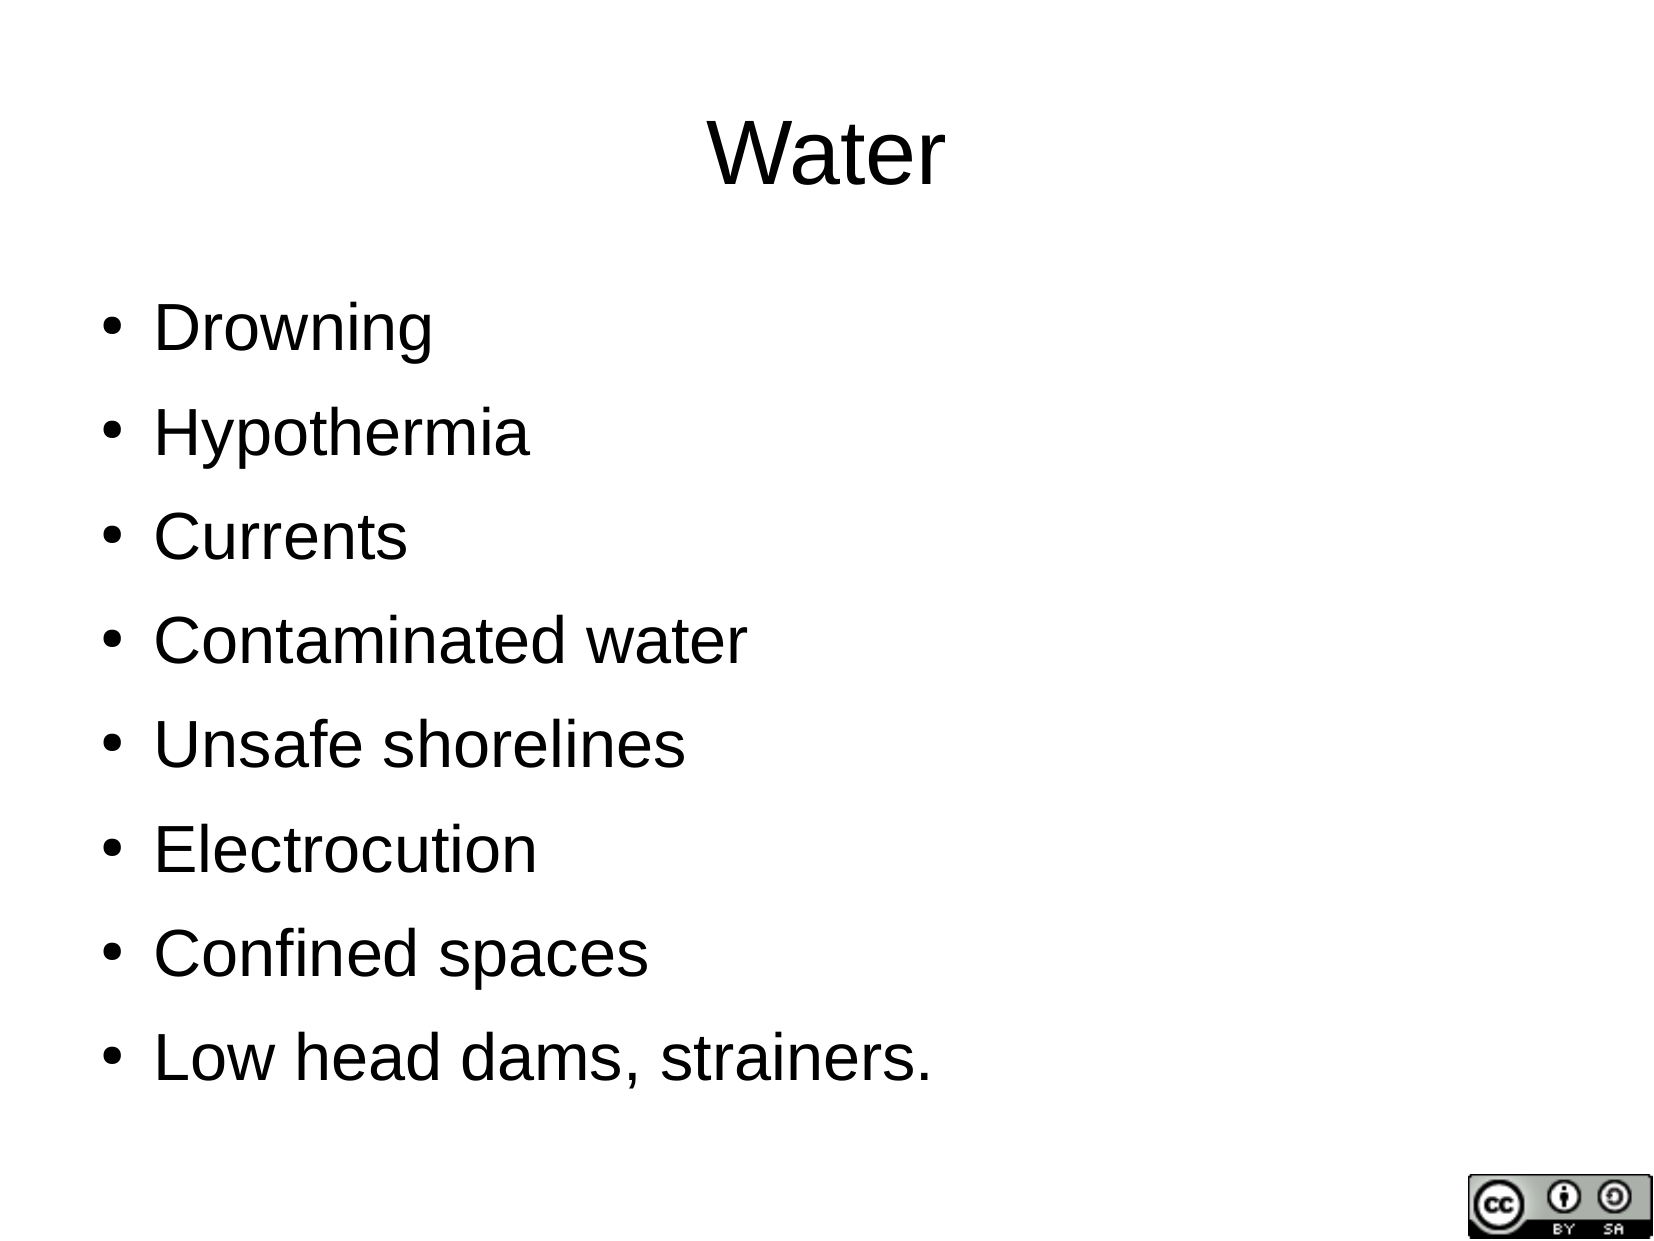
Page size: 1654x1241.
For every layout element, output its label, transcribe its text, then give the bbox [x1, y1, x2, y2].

list Drowning Hypothermia Currents Contaminated water Unsafe shorelines Electrocution Confined spaces Low head dams, strainers. [82, 290, 1571, 1160]
picture [1468, 1174, 1653, 1239]
title Water [82, 49, 1571, 257]
